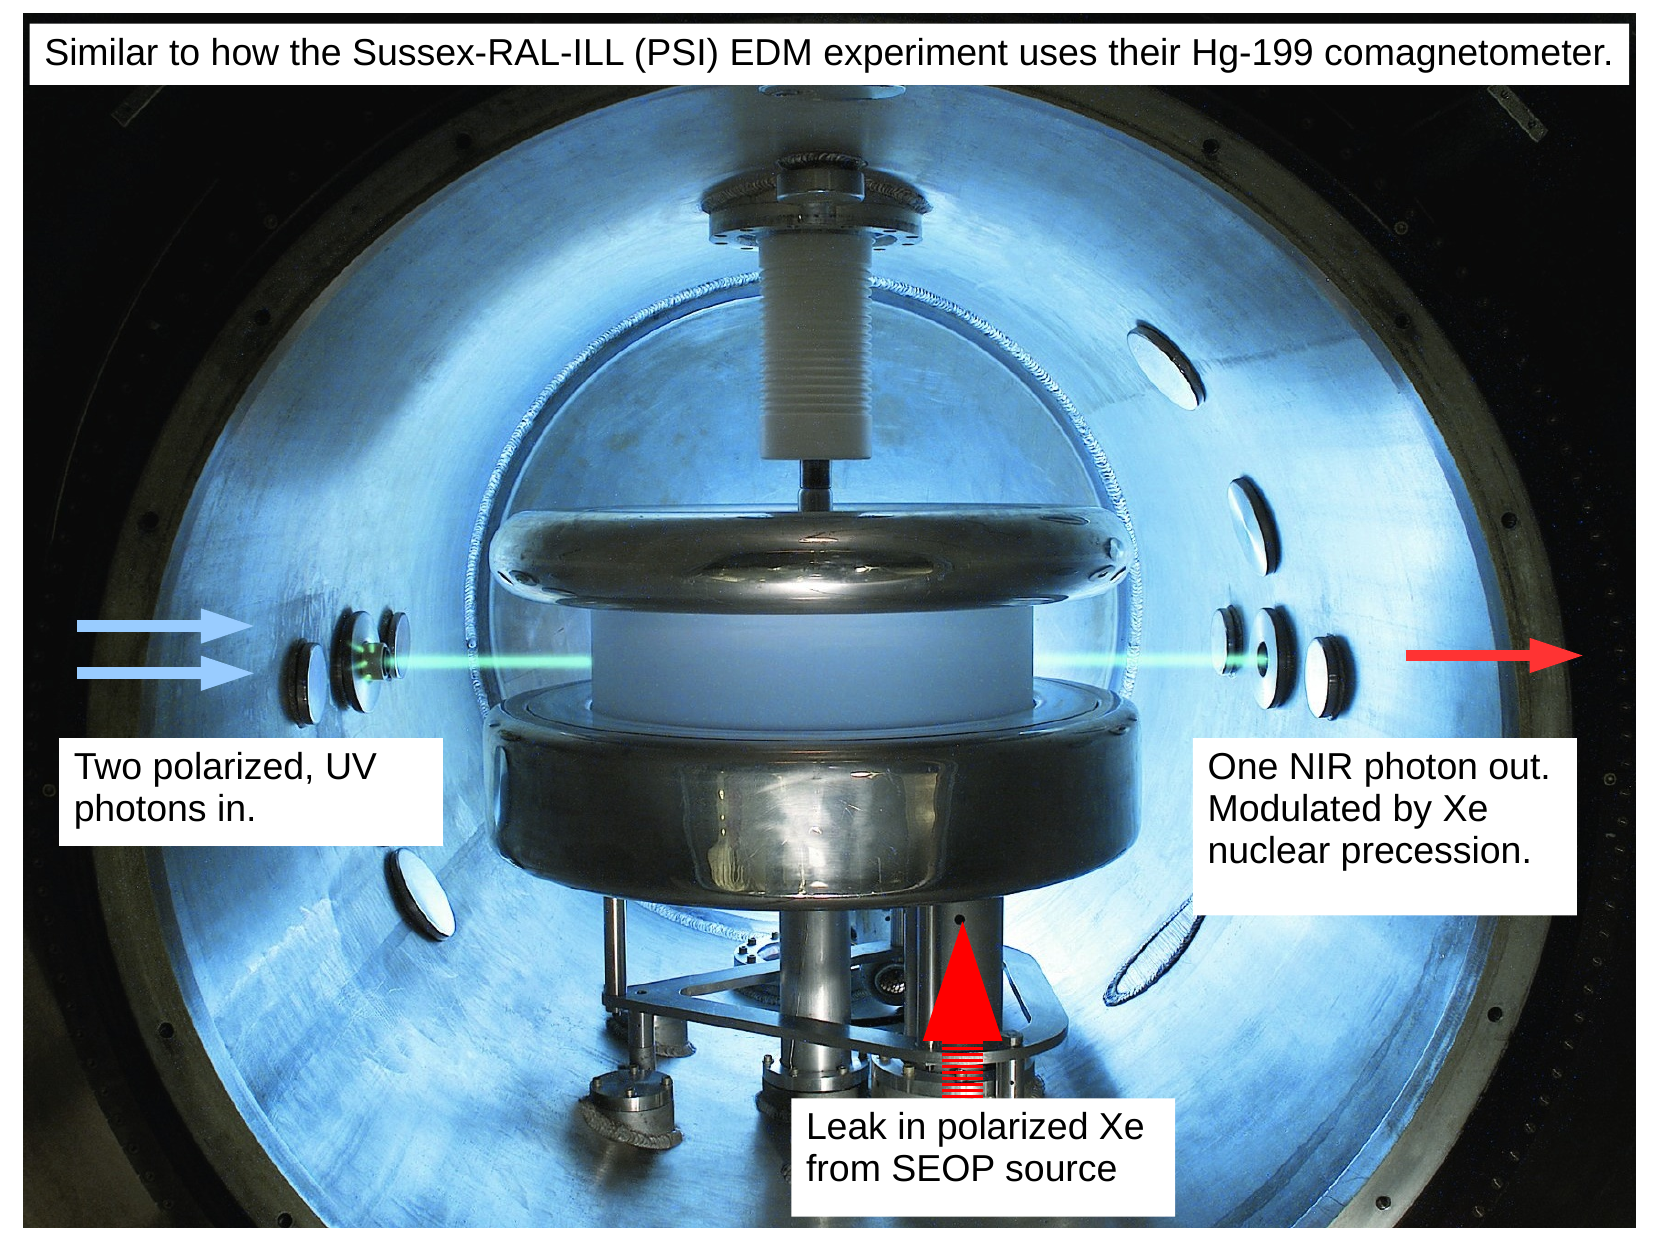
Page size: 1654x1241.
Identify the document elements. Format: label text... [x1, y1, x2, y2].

text_box Similar to how the Sussex-RAL-ILL (PSI) EDM experiment uses their Hg-199 comagnetometer. [29, 23, 1621, 85]
text_box One NIR photon out. Modulated by Xe nuclear precession. [1192, 738, 1577, 916]
text_box Leak in polarized Xe from SEOP source [791, 1098, 1176, 1217]
text_box Two polarized, UV photons in. [59, 738, 443, 846]
picture [23, 13, 1636, 1228]
